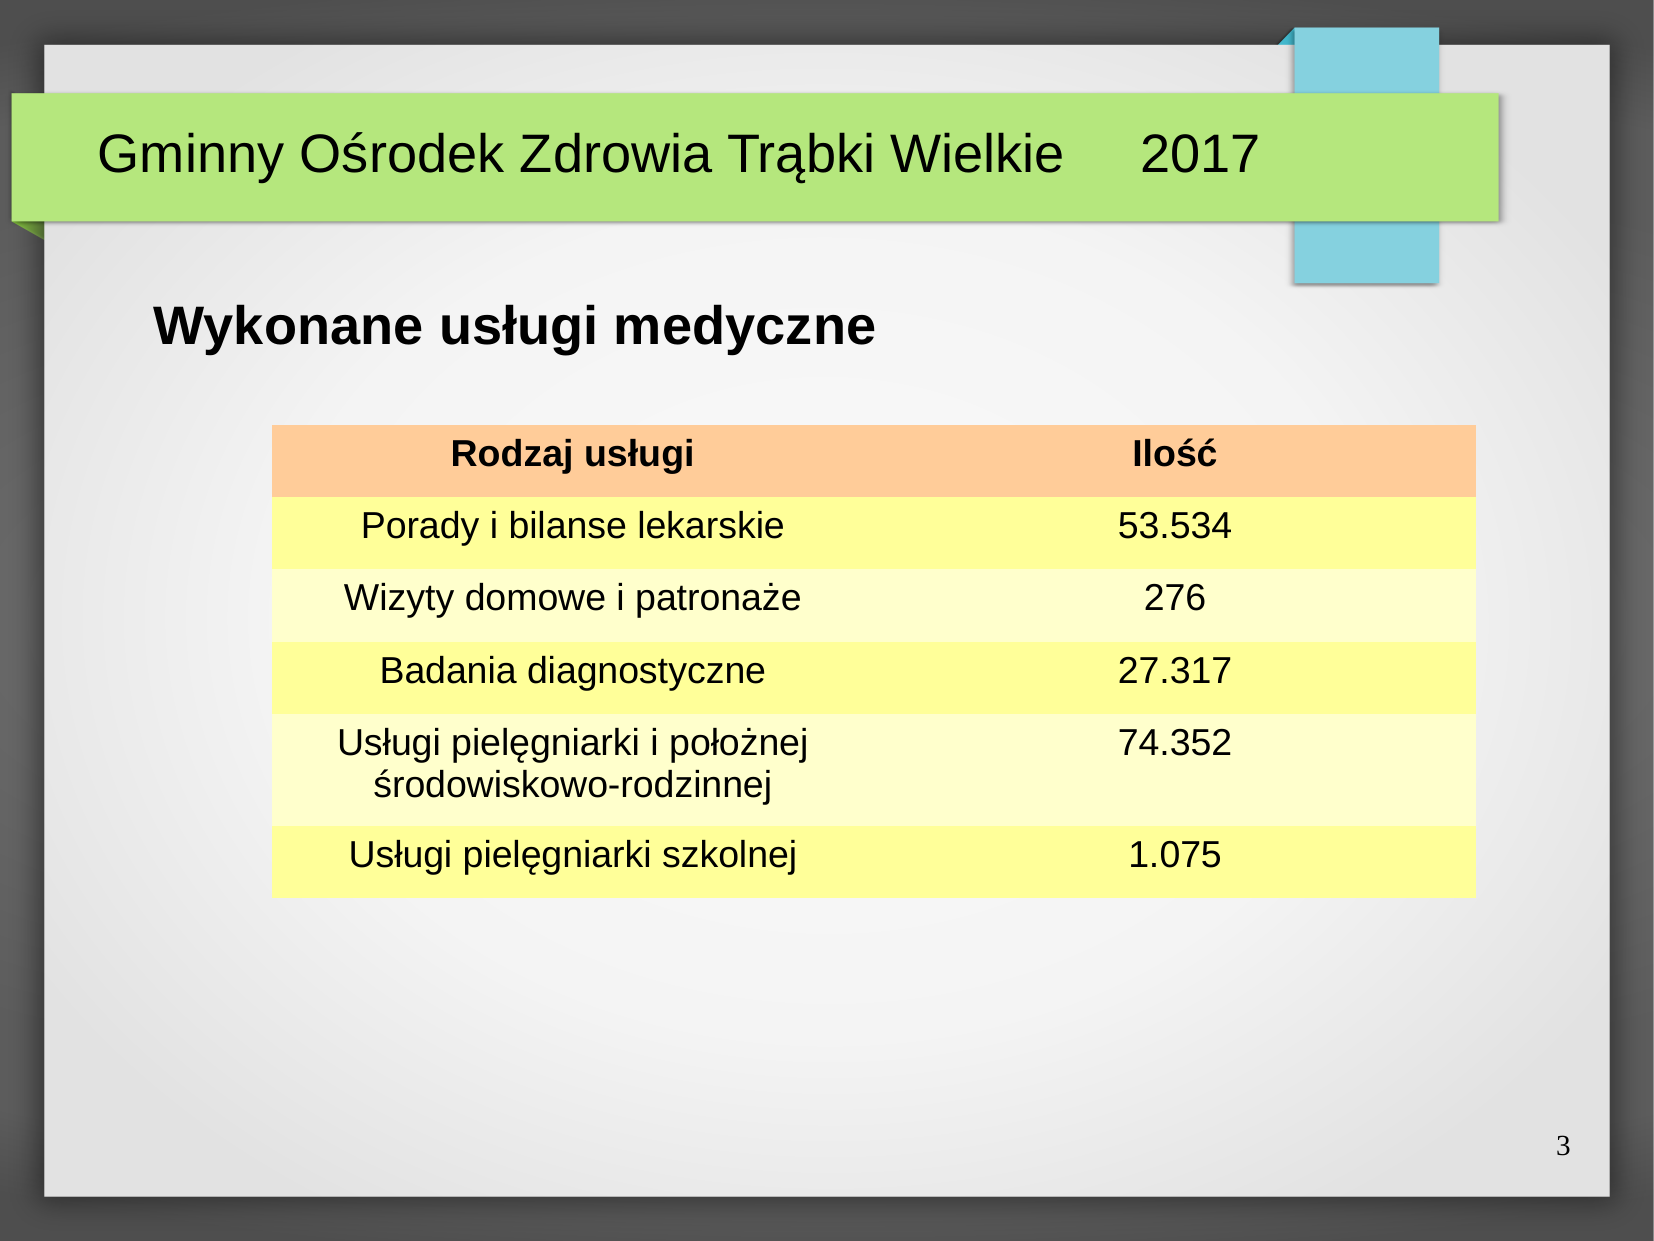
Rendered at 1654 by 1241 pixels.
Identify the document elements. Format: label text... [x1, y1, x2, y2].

table_cell Porady i bilanse lekarskie [272, 497, 874, 569]
title Gminny Ośrodek Zdrowia Trąbki Wielkie 2017 [82, 94, 1264, 213]
table_cell Wizyty domowe i patronaże [272, 569, 874, 642]
table_cell Usługi pielęgniarki szkolnej [272, 826, 874, 898]
table_cell 276 [874, 569, 1476, 642]
picture [0, 0, 1654, 1241]
table_cell Usługi pielęgniarki i położnej środowiskowo-rodzinnej [272, 714, 874, 826]
table_cell 1.075 [874, 826, 1476, 898]
table_header Ilość [874, 425, 1476, 497]
table_cell 27.317 [874, 642, 1476, 714]
table_header Rodzaj usługi [272, 425, 874, 497]
table_cell Badania diagnostyczne [272, 642, 874, 714]
list Wykonane usługi medyczne [82, 295, 1571, 1015]
table_cell 74.352 [874, 714, 1476, 826]
table_cell 53.534 [874, 497, 1476, 569]
